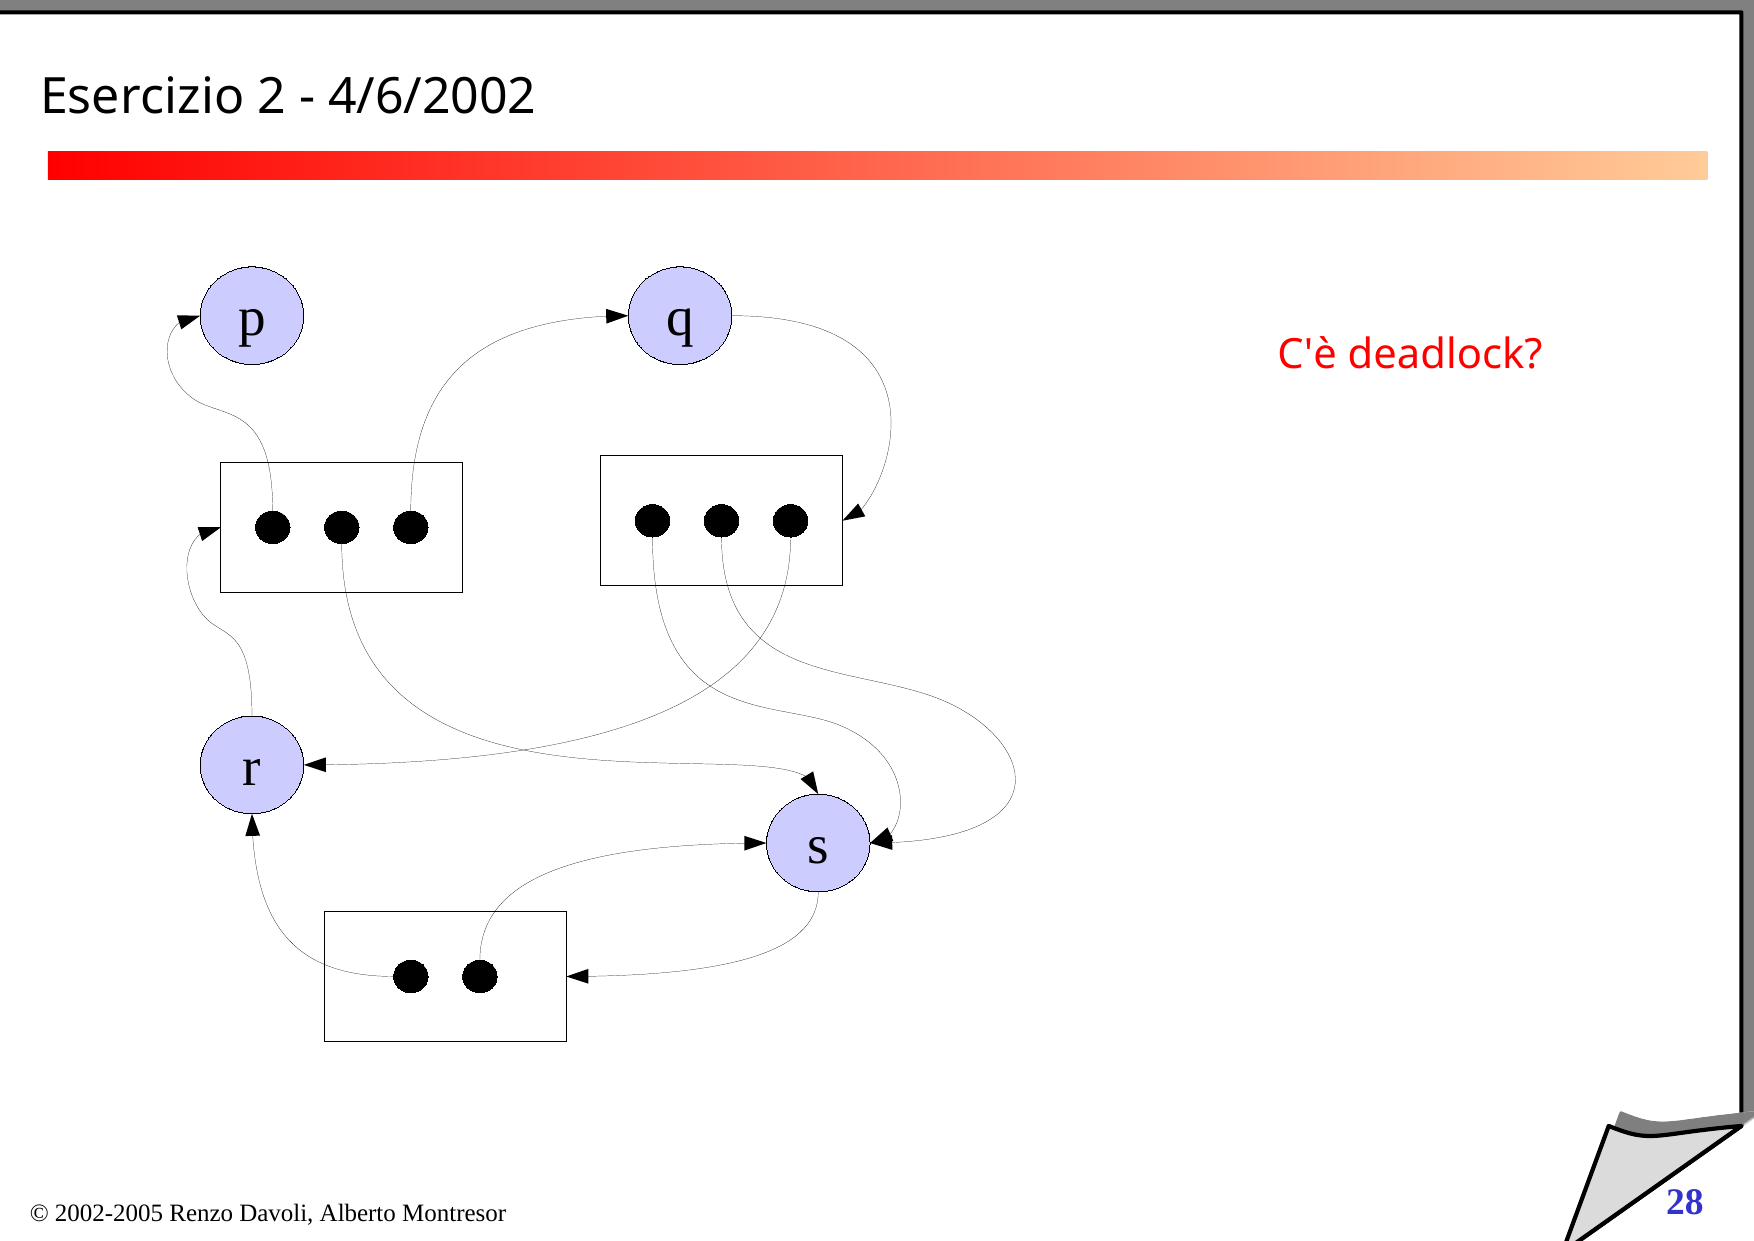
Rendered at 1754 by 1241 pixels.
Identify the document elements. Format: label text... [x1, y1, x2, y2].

text_box [635, 504, 670, 537]
text_box [255, 511, 291, 544]
text_box [773, 504, 808, 538]
text_box r [200, 716, 304, 814]
text_box [393, 960, 429, 993]
text_box q [628, 266, 732, 365]
text_box p [200, 266, 304, 365]
text_box [324, 511, 360, 544]
text_box C'è deadlock? [1277, 321, 1593, 386]
text_box q [750, 152, 754, 179]
text_box [462, 960, 498, 993]
text_box s [766, 794, 871, 892]
text_box [704, 504, 739, 537]
title Esercizio 2 - 4/6/2002 [40, 49, 1714, 144]
text_box [393, 511, 429, 544]
